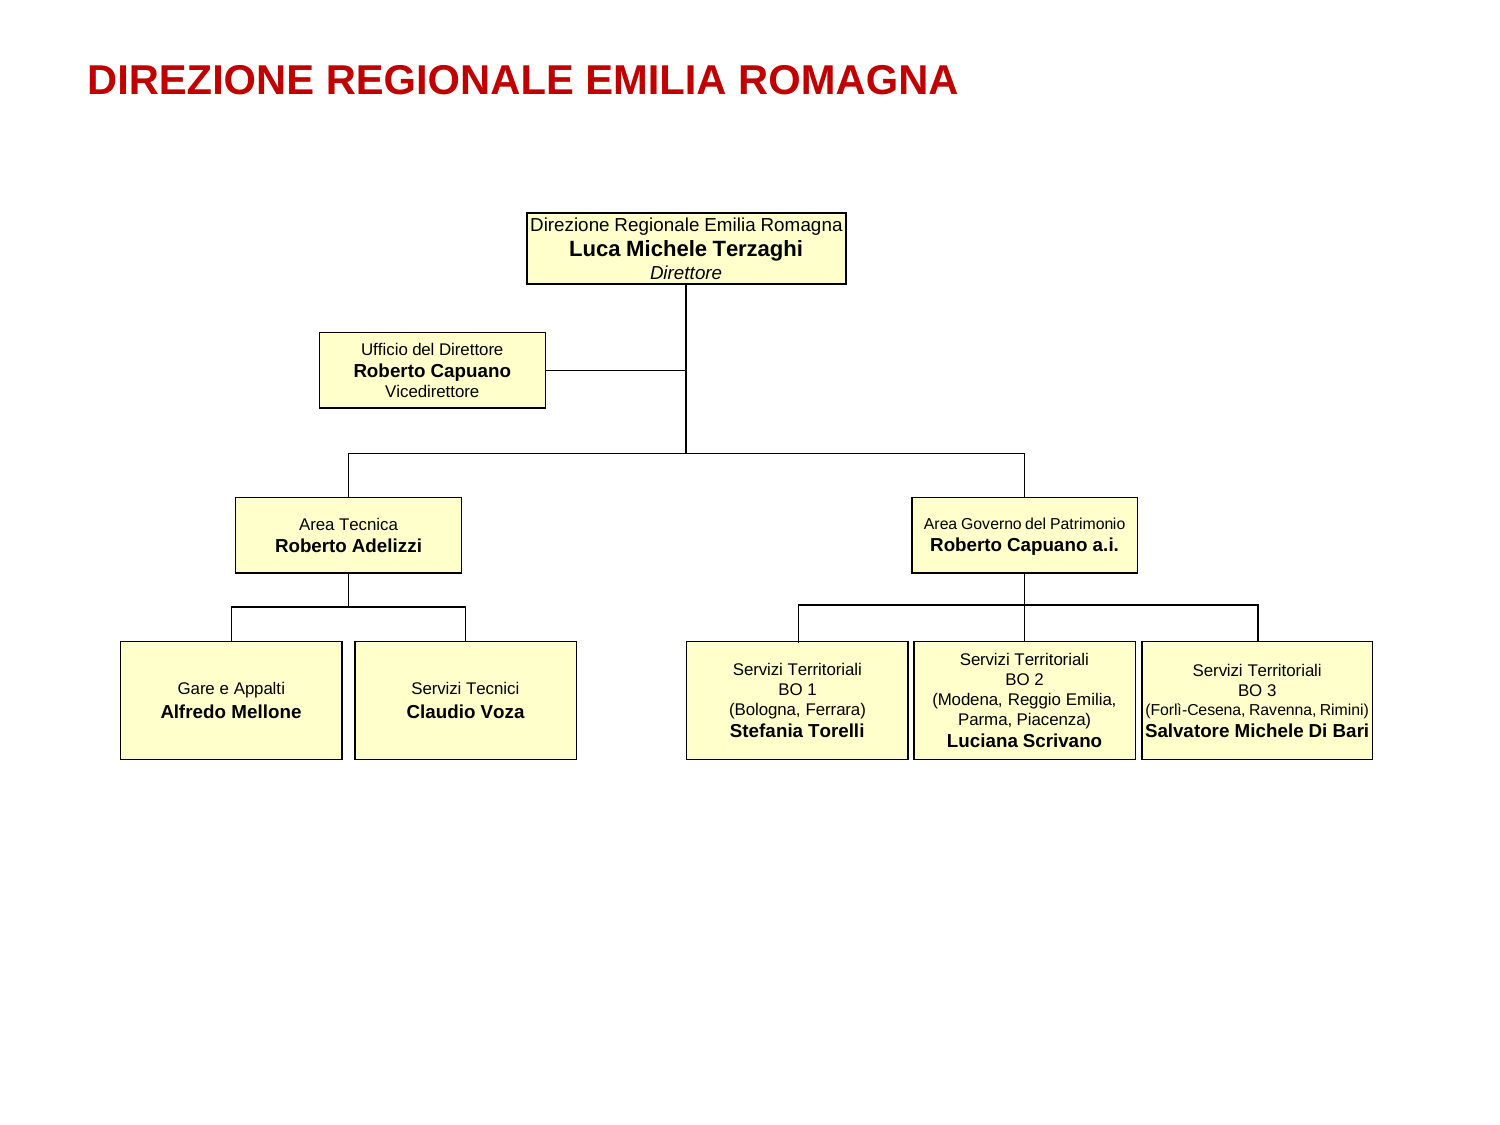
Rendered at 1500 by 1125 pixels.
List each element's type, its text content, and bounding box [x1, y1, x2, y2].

picture [119, 206, 1381, 764]
text_box DIREZIONE REGIONALE EMILIA ROMAGNA [72, 45, 1462, 128]
